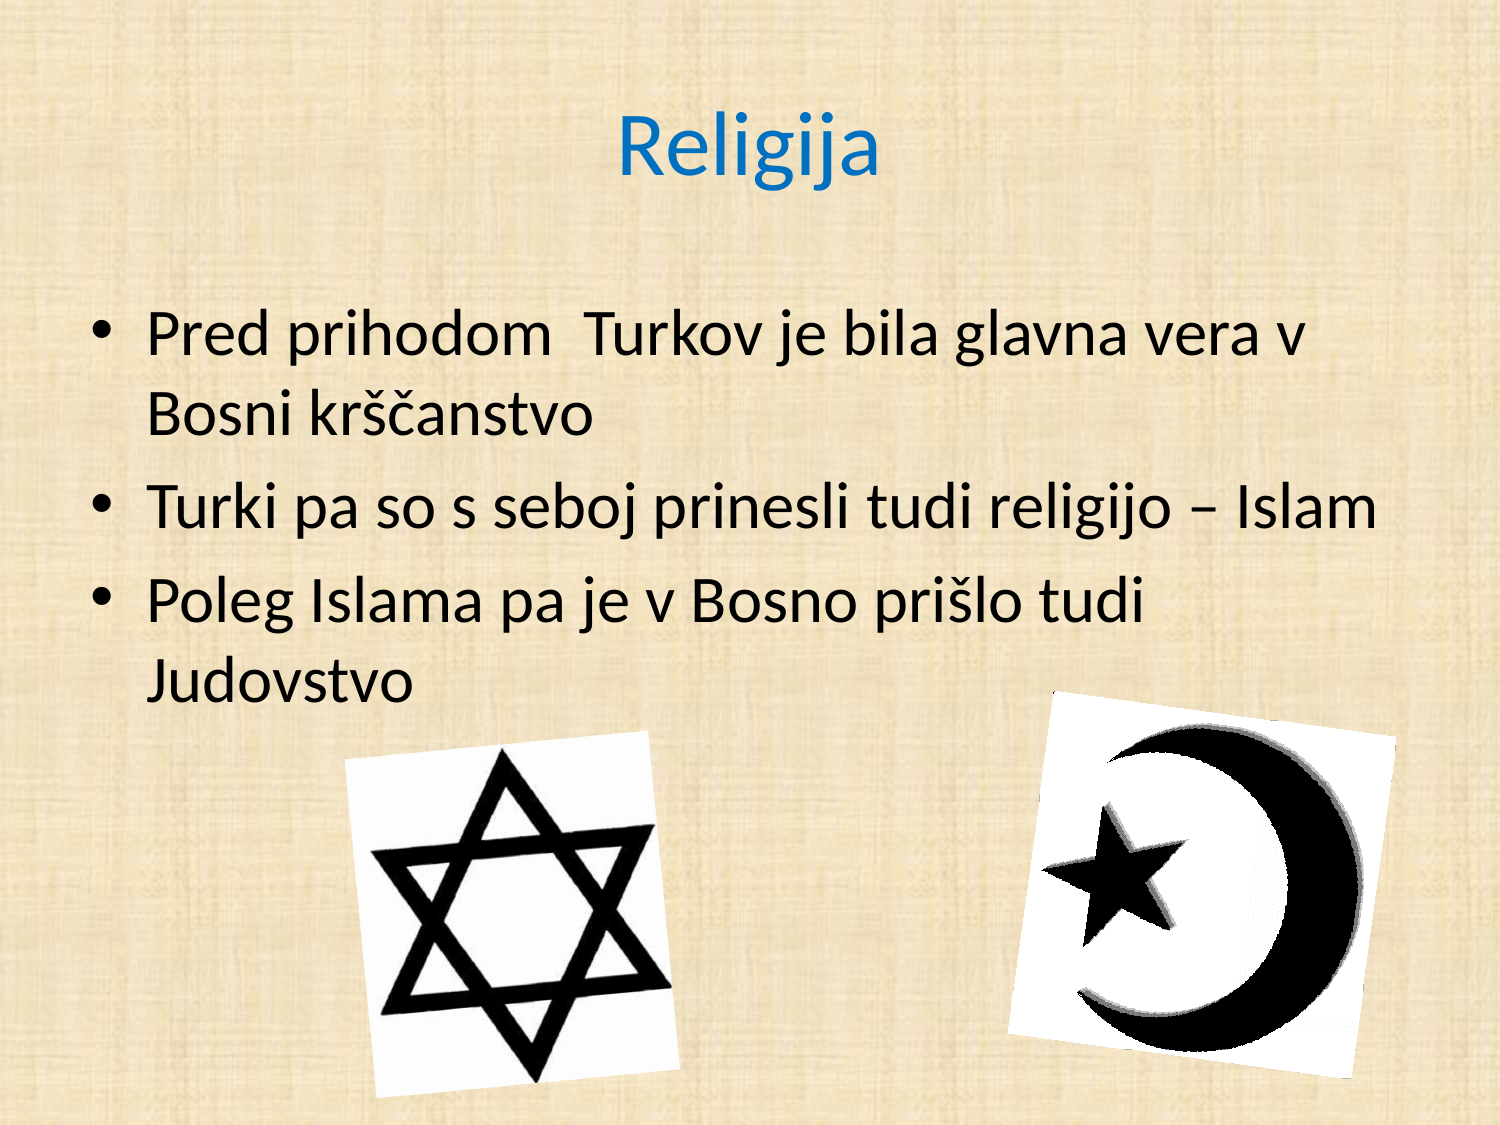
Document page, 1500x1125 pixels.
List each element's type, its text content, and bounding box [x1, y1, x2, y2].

picture [0, 0, 1500, 1125]
title Religija [75, 45, 1425, 233]
list Pred prihodom Turkov je bila glavna vera v Bosni krščanstvo Turki pa so s seboj prinesli tudi religijo – Islam Poleg Islama pa je v Bosno prišlo tudi Judovstvo [75, 281, 1425, 1005]
